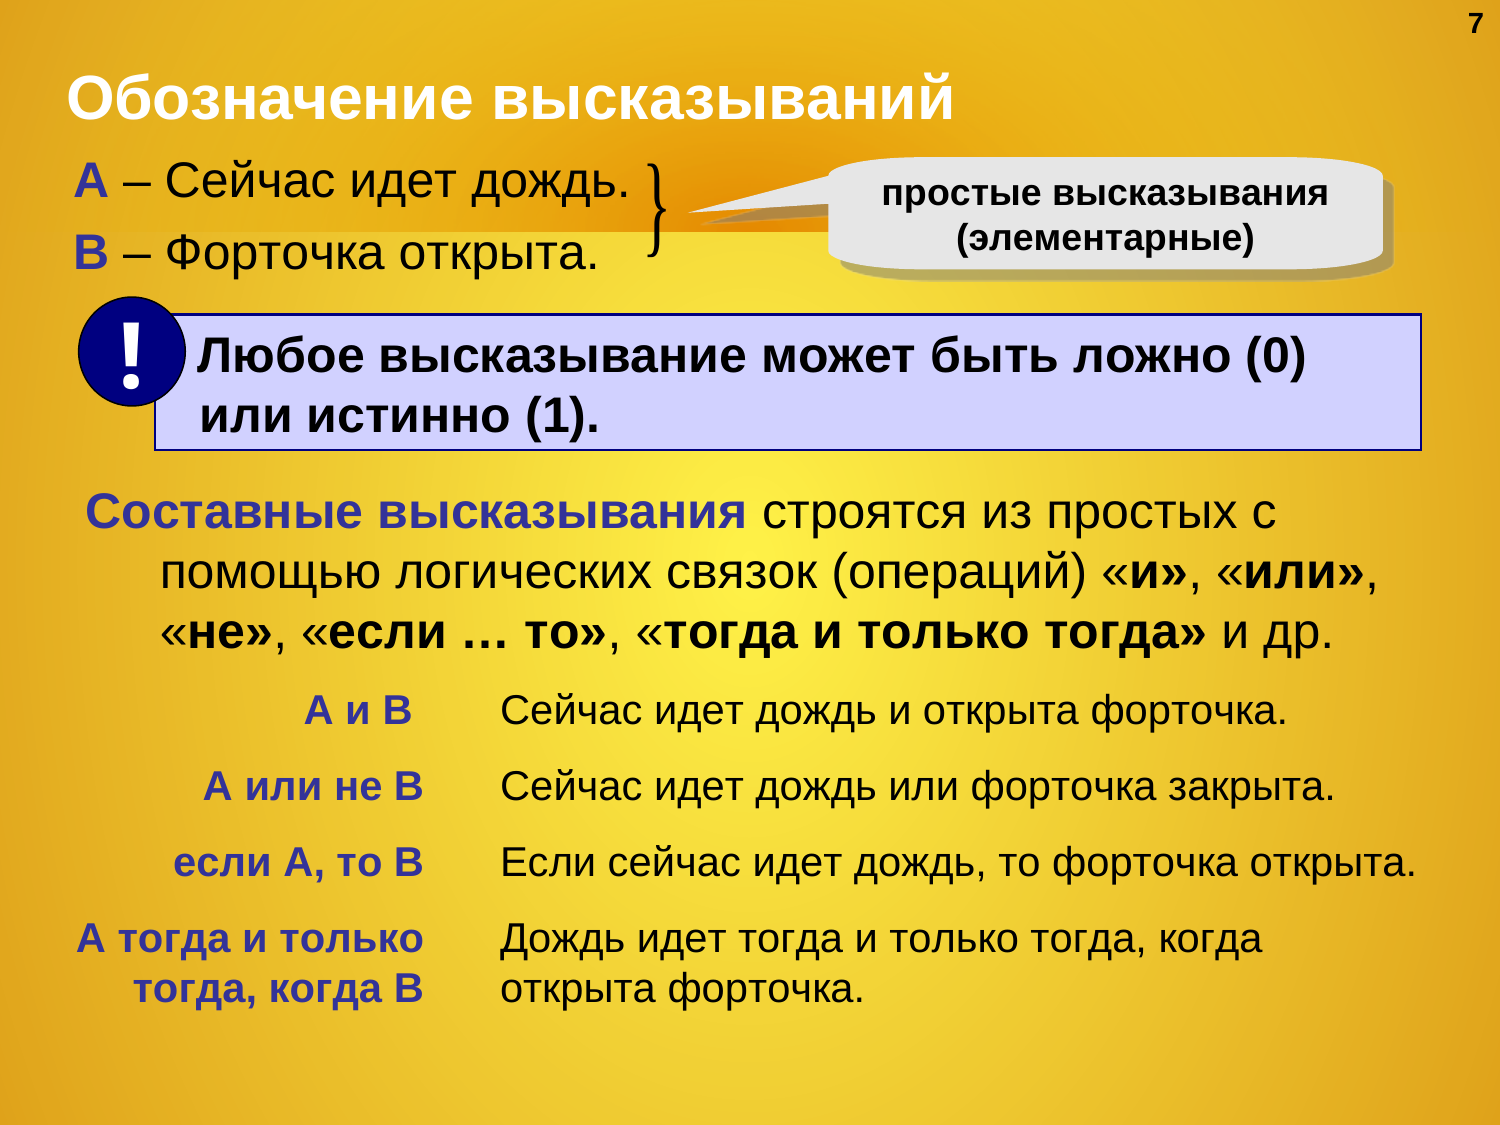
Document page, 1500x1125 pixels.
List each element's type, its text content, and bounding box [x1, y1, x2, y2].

text_box простые высказывания (элементарные) [687, 157, 1383, 270]
text_box ! [78, 297, 186, 406]
text_box Составные высказывания строятся из простых с помощью логических связок (операций) «и», «или», «не», «если … то», «тогда и только тогда» и др. [71, 471, 1444, 667]
text_box A – Сейчас идет дождь. B – Форточка открыта. [679, 139, 1394, 288]
text_box A и B A или не B если A, то B A тогда и только тогда, когда B [55, 674, 440, 1019]
text_box <номер> [1148, 0, 1499, 75]
chart [638, 138, 679, 290]
text_box A – Сейчас идет дождь. B – Форточка открыта. [58, 139, 638, 288]
text_box Сейчас идет дождь и открыта форточка. Сейчас идет дождь или форточка закрыта. Если сейчас идет дождь, то форточка открыта. Дождь идет тогда и только тогда, когда открыта форточка. [485, 674, 1445, 1019]
text_box Любое высказывание может быть ложно (0) или истинно (1). [155, 314, 1422, 450]
title Обозначение высказываний [51, 49, 1426, 127]
